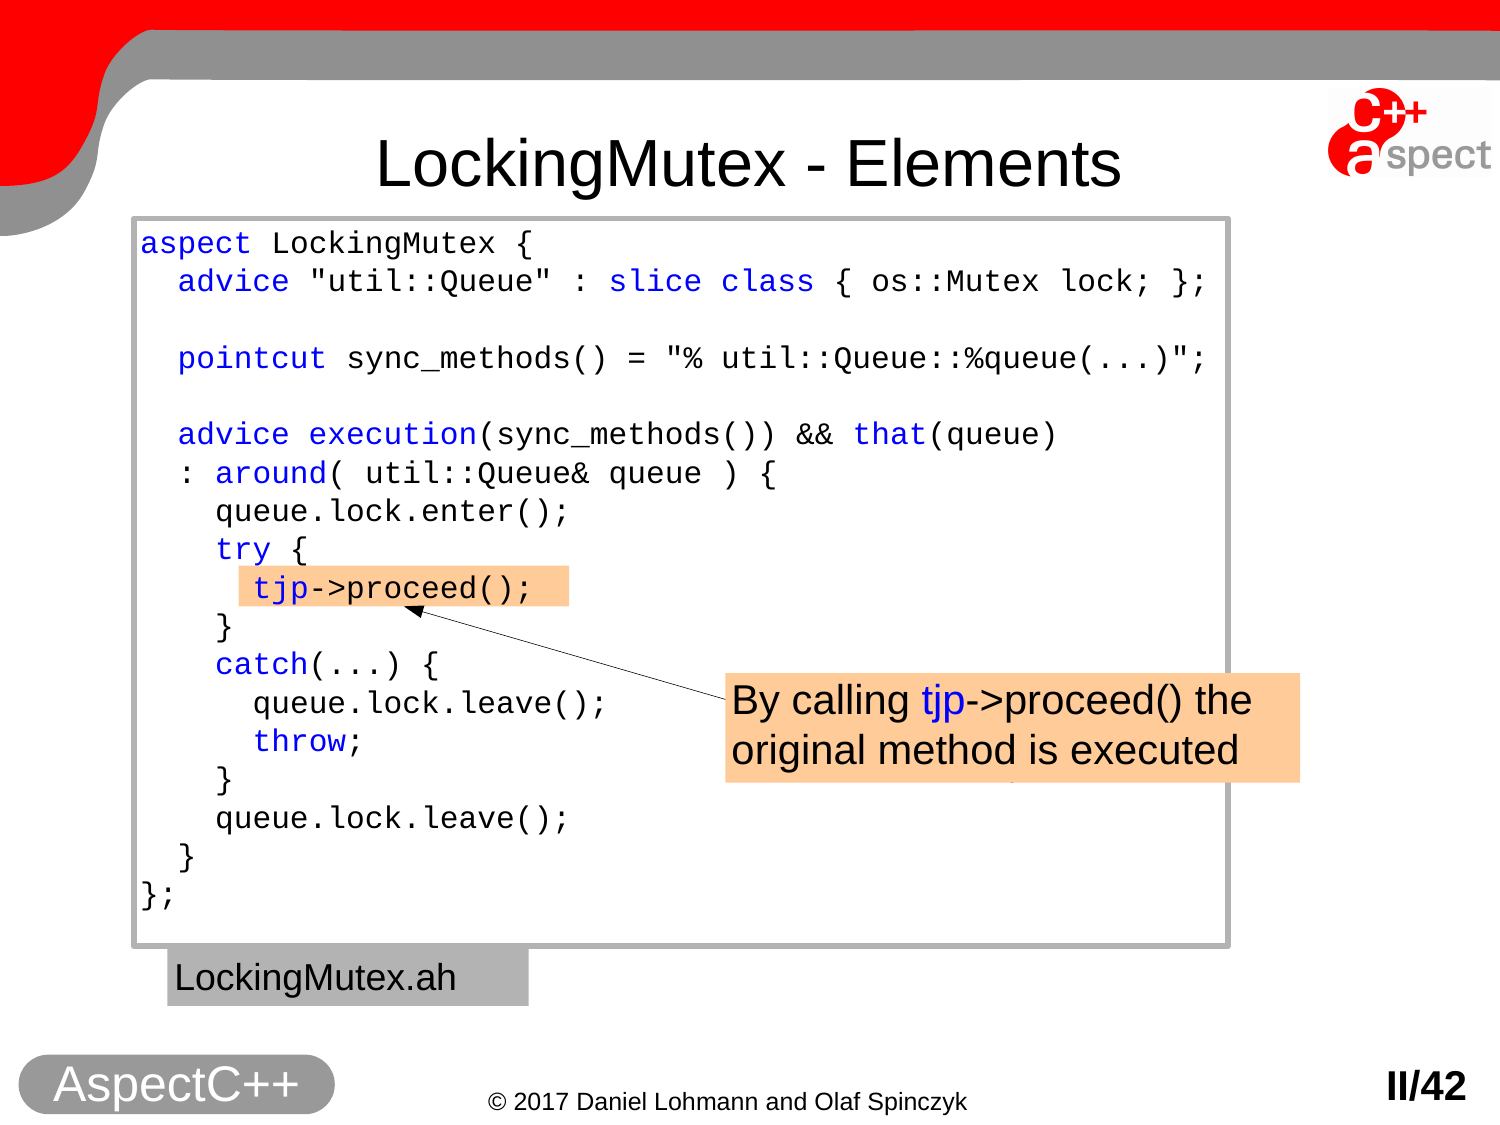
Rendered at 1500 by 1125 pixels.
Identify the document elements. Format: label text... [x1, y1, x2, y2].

text_box LockingMutex.ah [167, 949, 529, 1003]
title LockingMutex - Elements [112, 98, 1388, 223]
text_box By calling tjp->proceed() the original method is executed [725, 673, 1301, 783]
text_box aspect LockingMutex { advice "util::Queue" : slice class { os::Mutex lock; }; pointcut sync_methods() = "% util::Queue::%queue(...)"; advice execution(sync_methods()) && that(queue) : around( util::Queue& queue ) { queue.lock.enter(); try { tjp->proceed(); } catch(...) { queue.lock.leave(); throw; } queue.lock.leave(); } }; [133, 218, 1228, 947]
